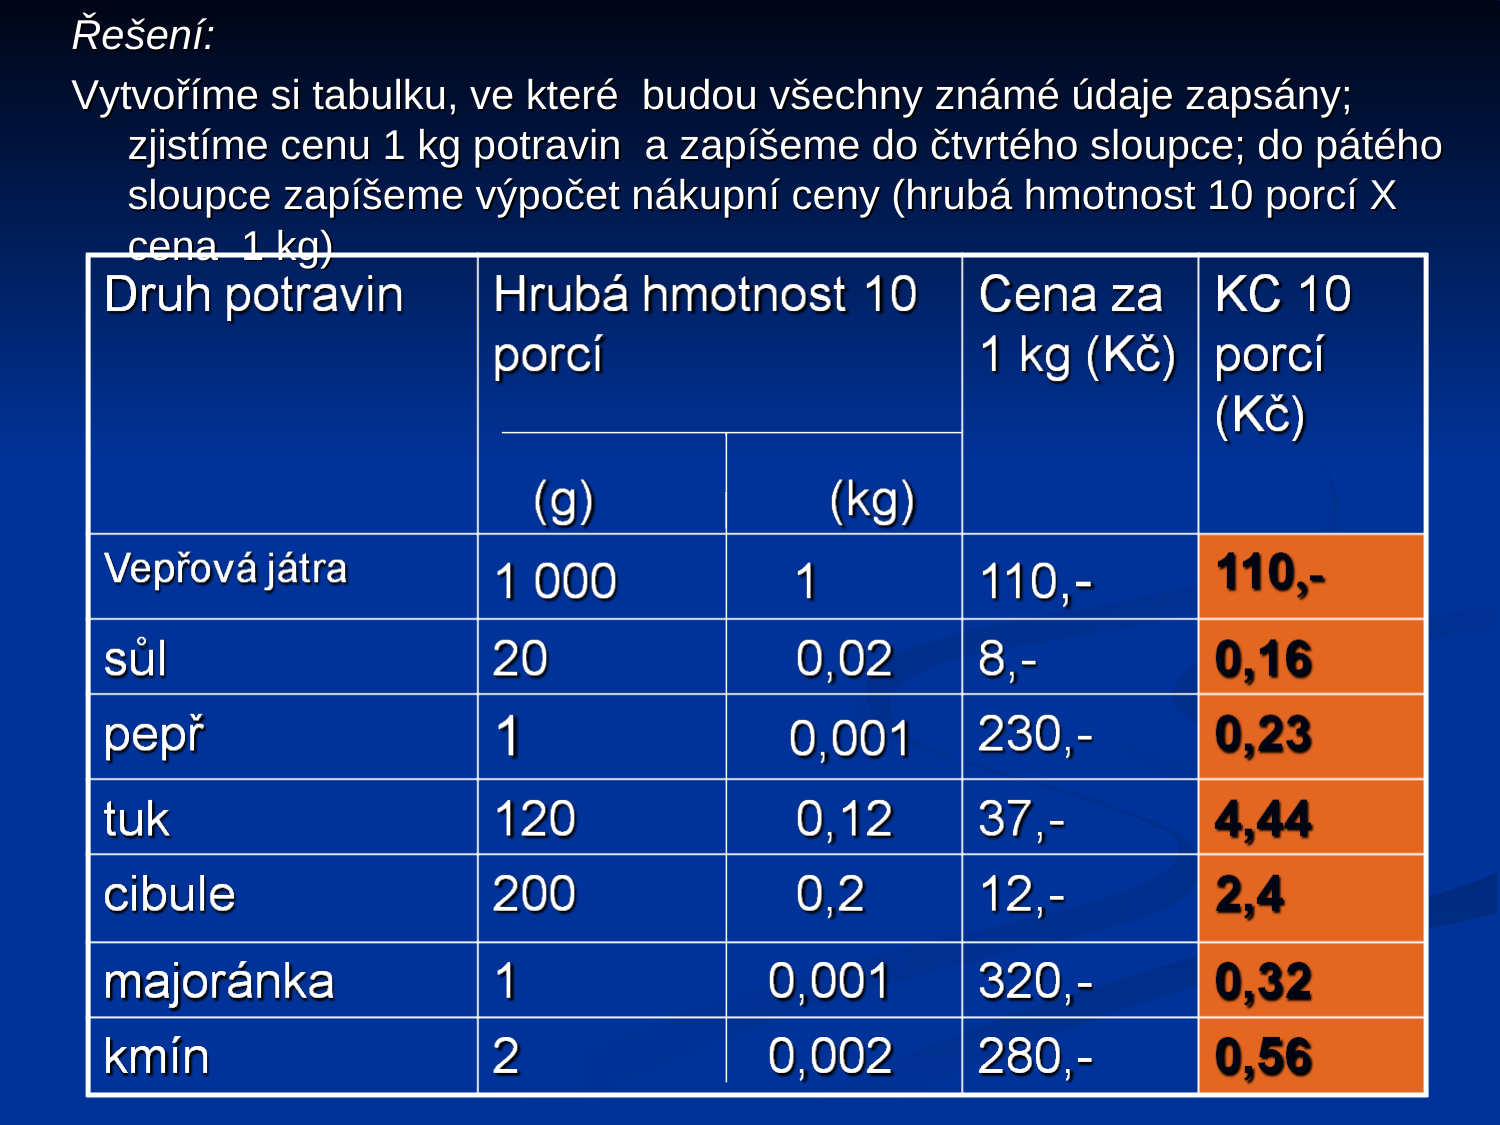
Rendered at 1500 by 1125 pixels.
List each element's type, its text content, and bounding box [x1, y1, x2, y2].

picture [71, 243, 1437, 1107]
list Řešení: Vytvoříme si tabulku, ve které budou všechny známé údaje zapsány; zjistíme cenu 1 kg potravin a zapíšeme do čtvrtého sloupce; do pátého sloupce zapíšeme výpočet nákupní ceny (hrubá hmotnost 10 porcí X cena 1 kg) [0, 0, 1459, 1005]
